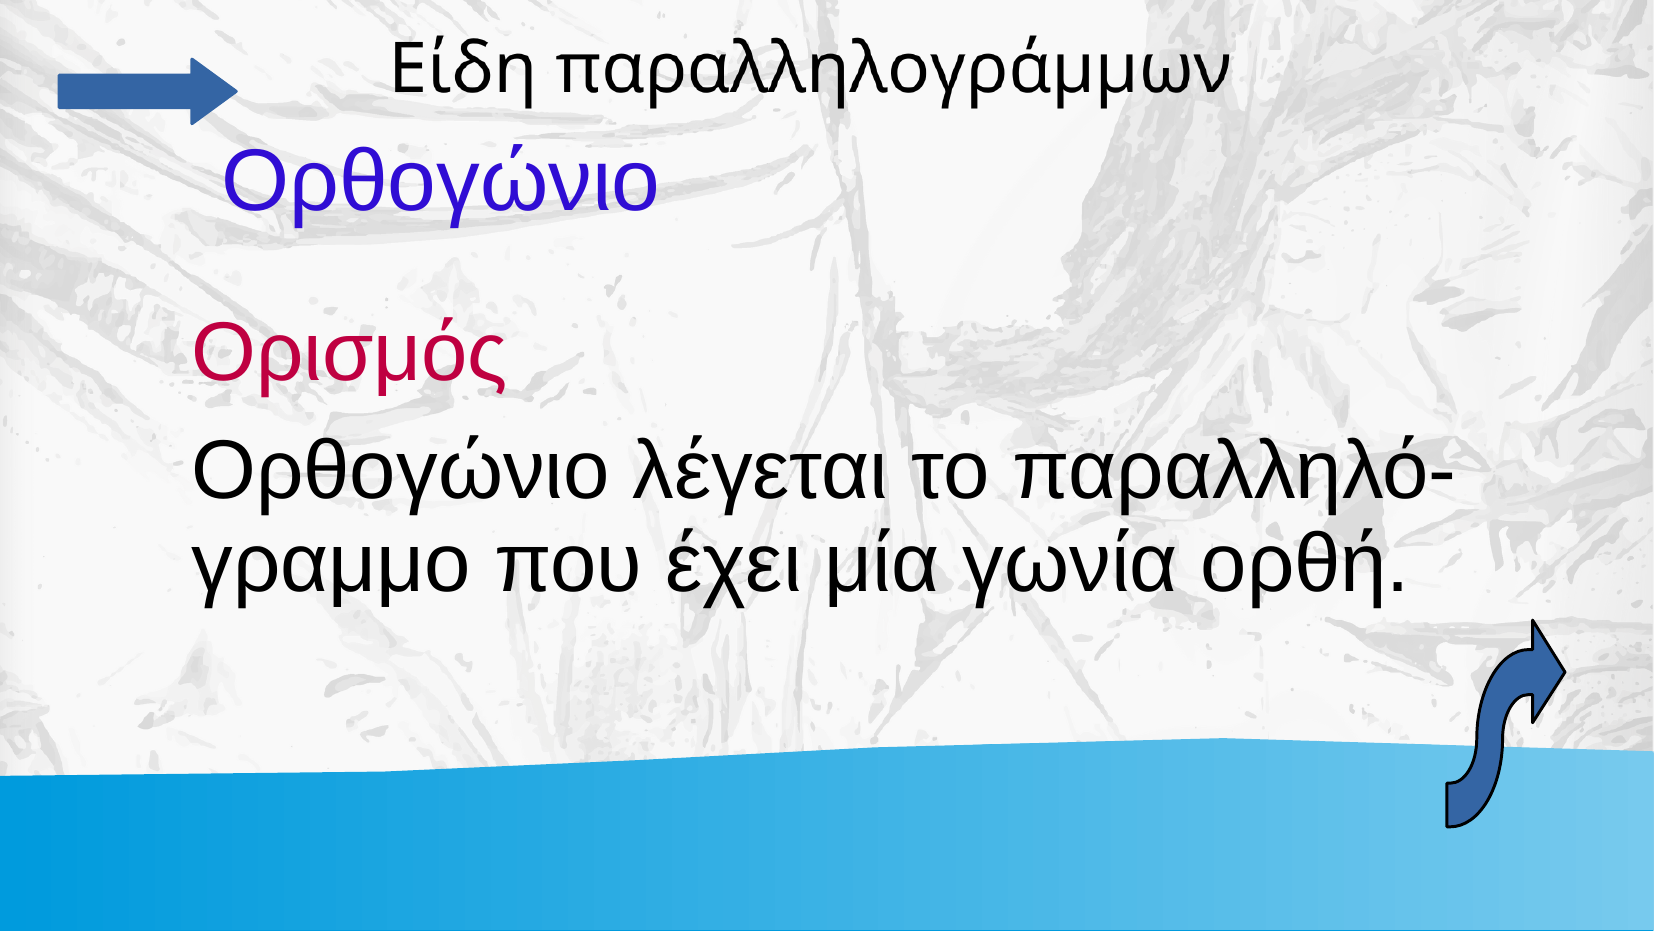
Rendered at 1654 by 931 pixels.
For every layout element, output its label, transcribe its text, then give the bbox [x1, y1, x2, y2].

picture [0, 0, 1654, 775]
text_box Ορθογώνιο [206, 123, 680, 237]
text_box [59, 59, 237, 124]
text_box [1446, 620, 1566, 827]
text_box Ορισμός Ορθογώνιο λέγεται το παραλληλό-γραμμο που έχει μία γωνία ορθή. [177, 297, 1506, 384]
